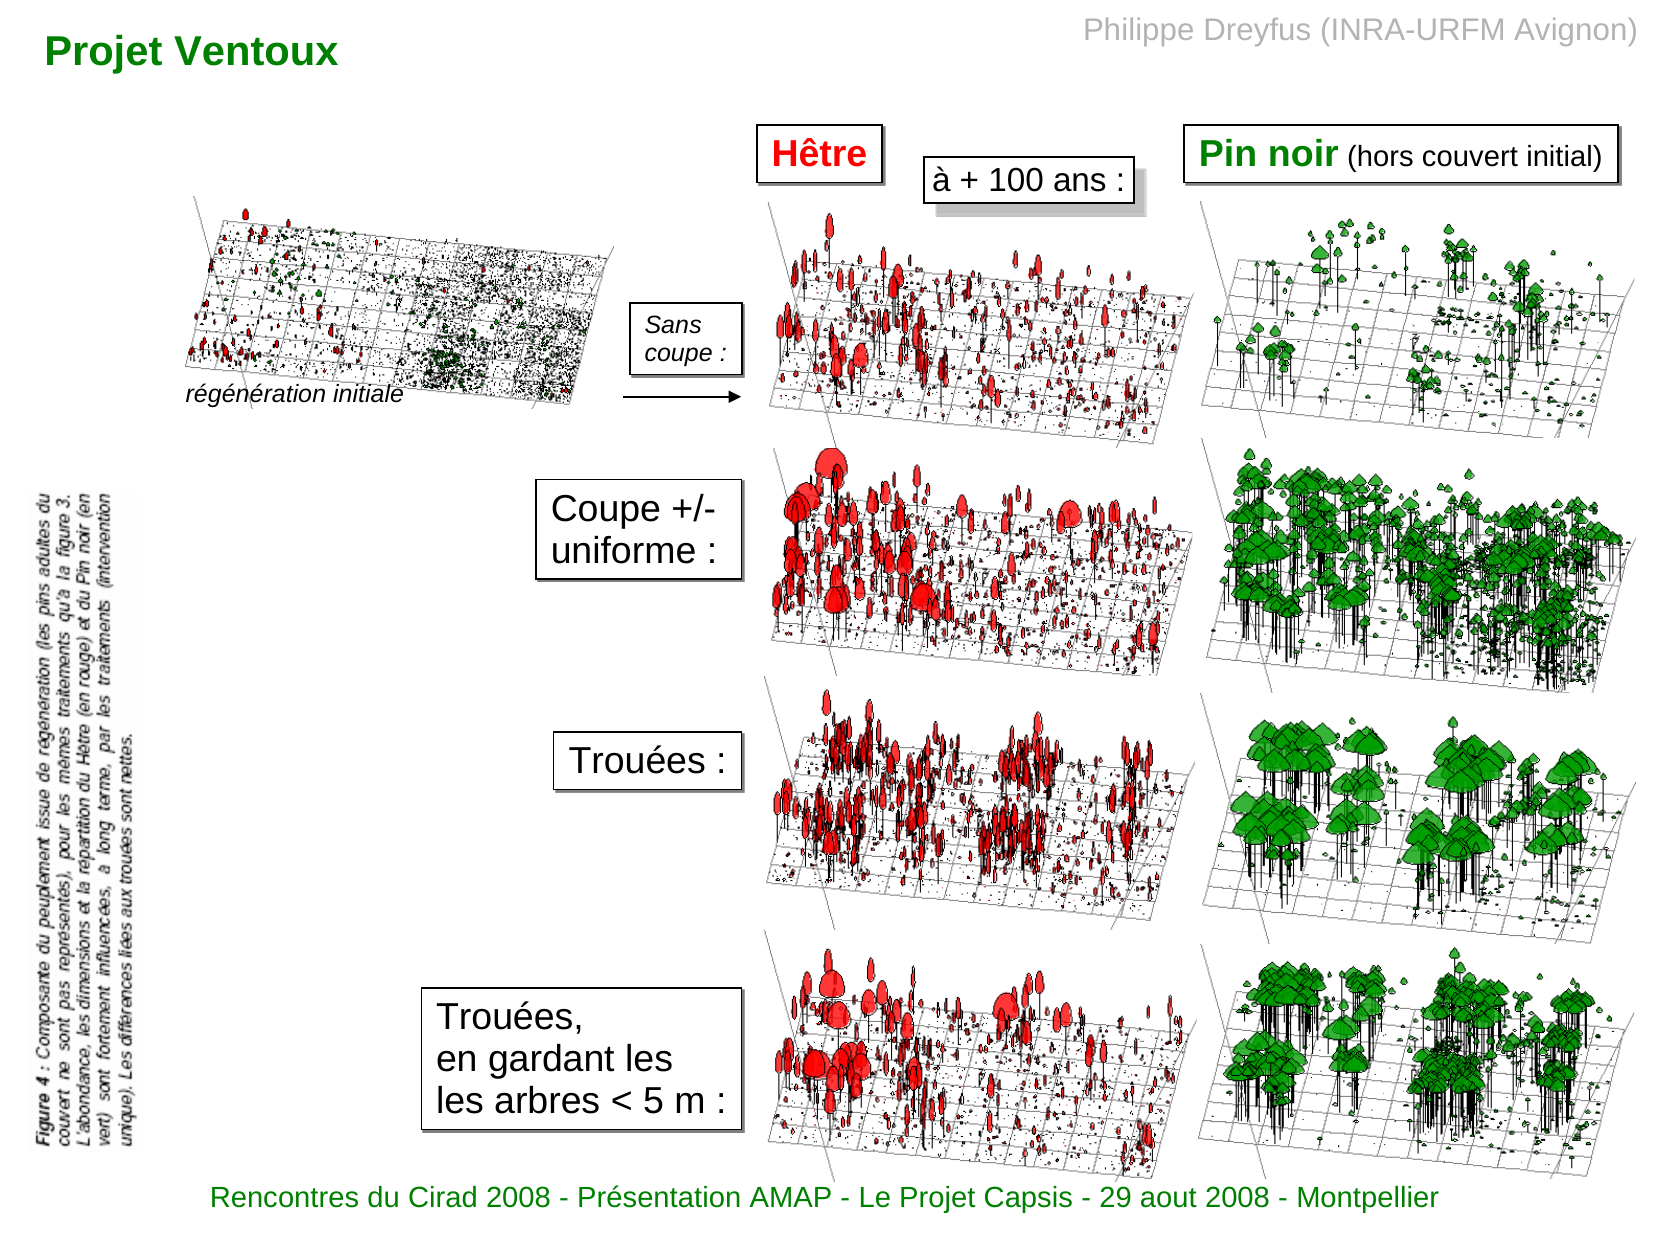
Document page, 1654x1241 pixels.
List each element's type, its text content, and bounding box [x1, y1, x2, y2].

text_box Trouées, en gardant les les arbres < 5 m : [421, 987, 742, 1130]
picture [29, 489, 138, 1152]
text_box Coupe +/- uniforme : [535, 479, 742, 579]
text_box Trouées : [553, 732, 742, 790]
text_box Hêtre [756, 125, 883, 183]
text_box Projet Ventoux [29, 19, 473, 89]
text_box Philippe Dreyfus (INRA-URFM Avignon) [974, 5, 1654, 60]
text_box Sans coupe : [629, 303, 743, 375]
text_box Pin noir (hors couvert initial) [1184, 125, 1619, 183]
picture [755, 201, 1636, 1182]
text_box régénération initiale [177, 375, 414, 412]
text_box à + 100 ans : [923, 157, 1135, 203]
picture [183, 196, 614, 409]
